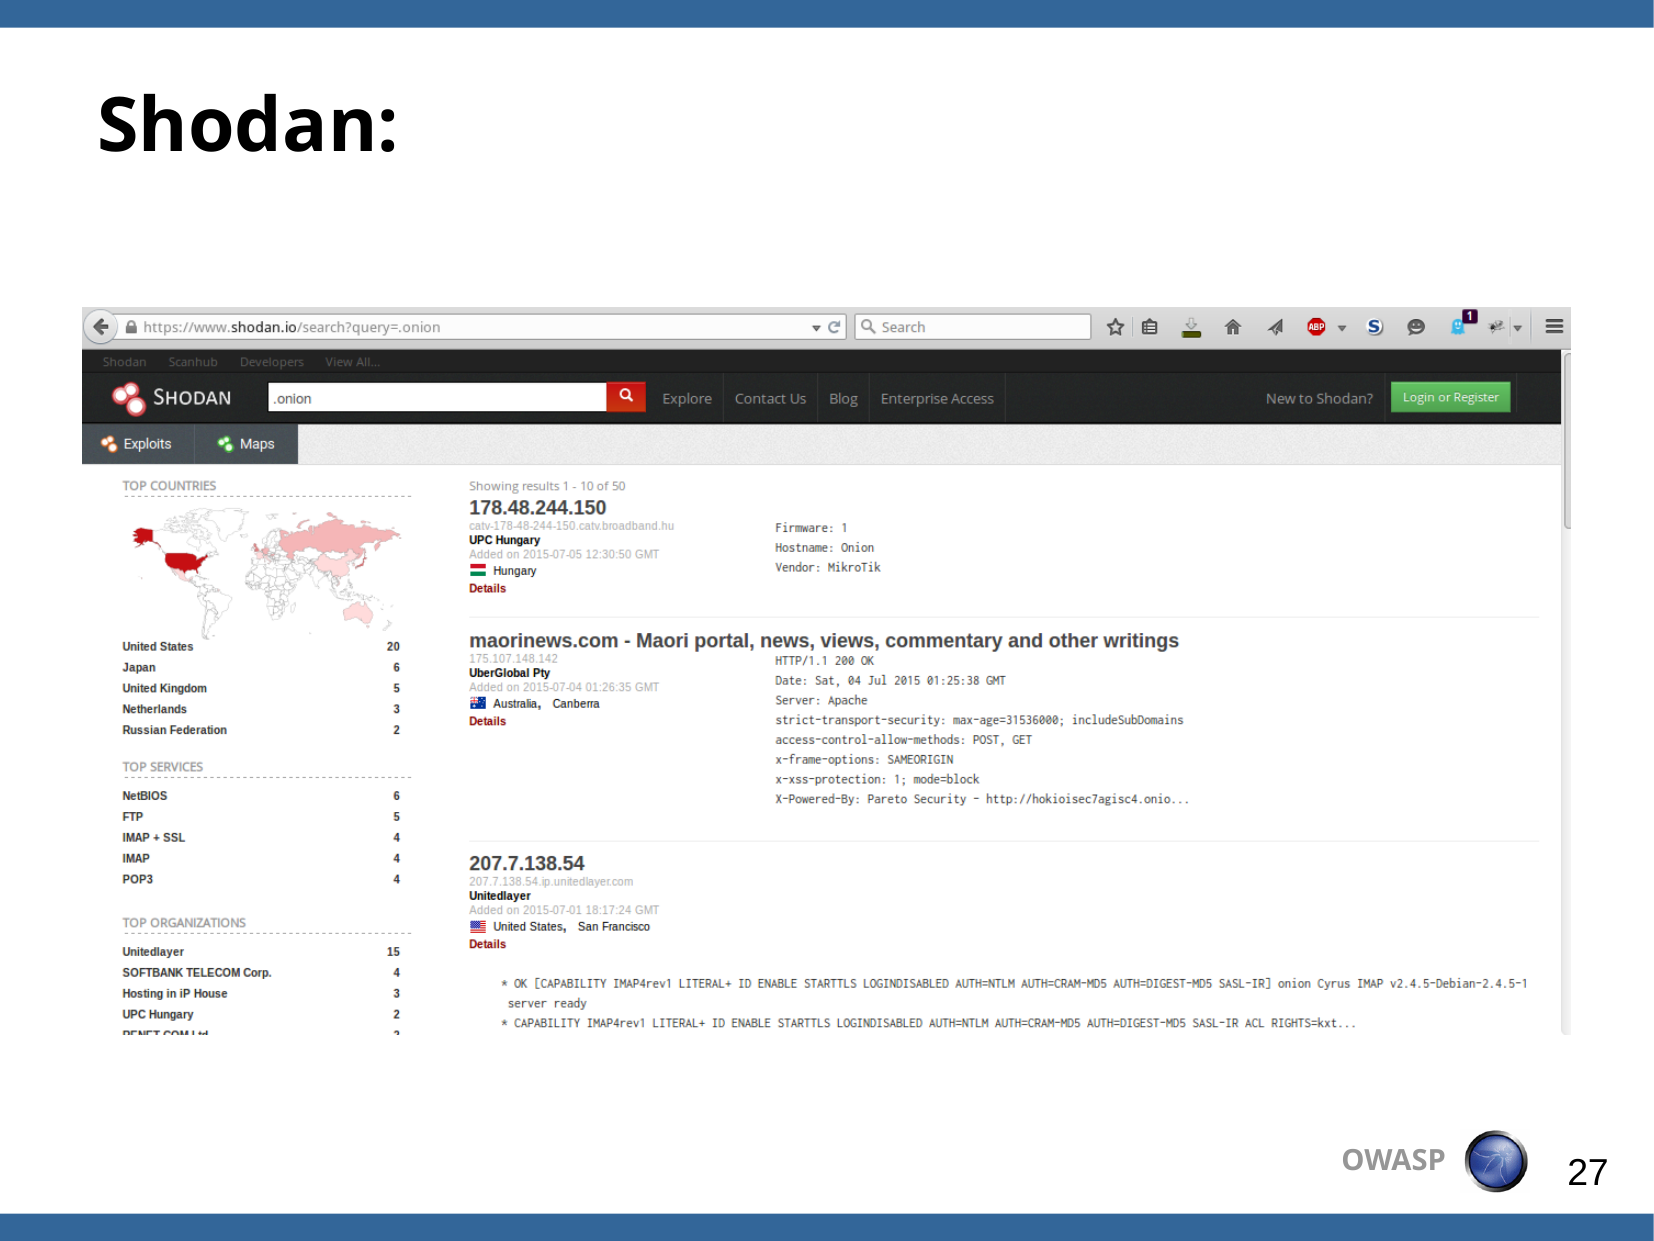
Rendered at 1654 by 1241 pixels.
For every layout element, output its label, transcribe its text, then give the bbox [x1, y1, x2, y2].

picture [82, 307, 1571, 1035]
picture [1460, 1129, 1530, 1193]
title Shodan: [82, 35, 1571, 207]
